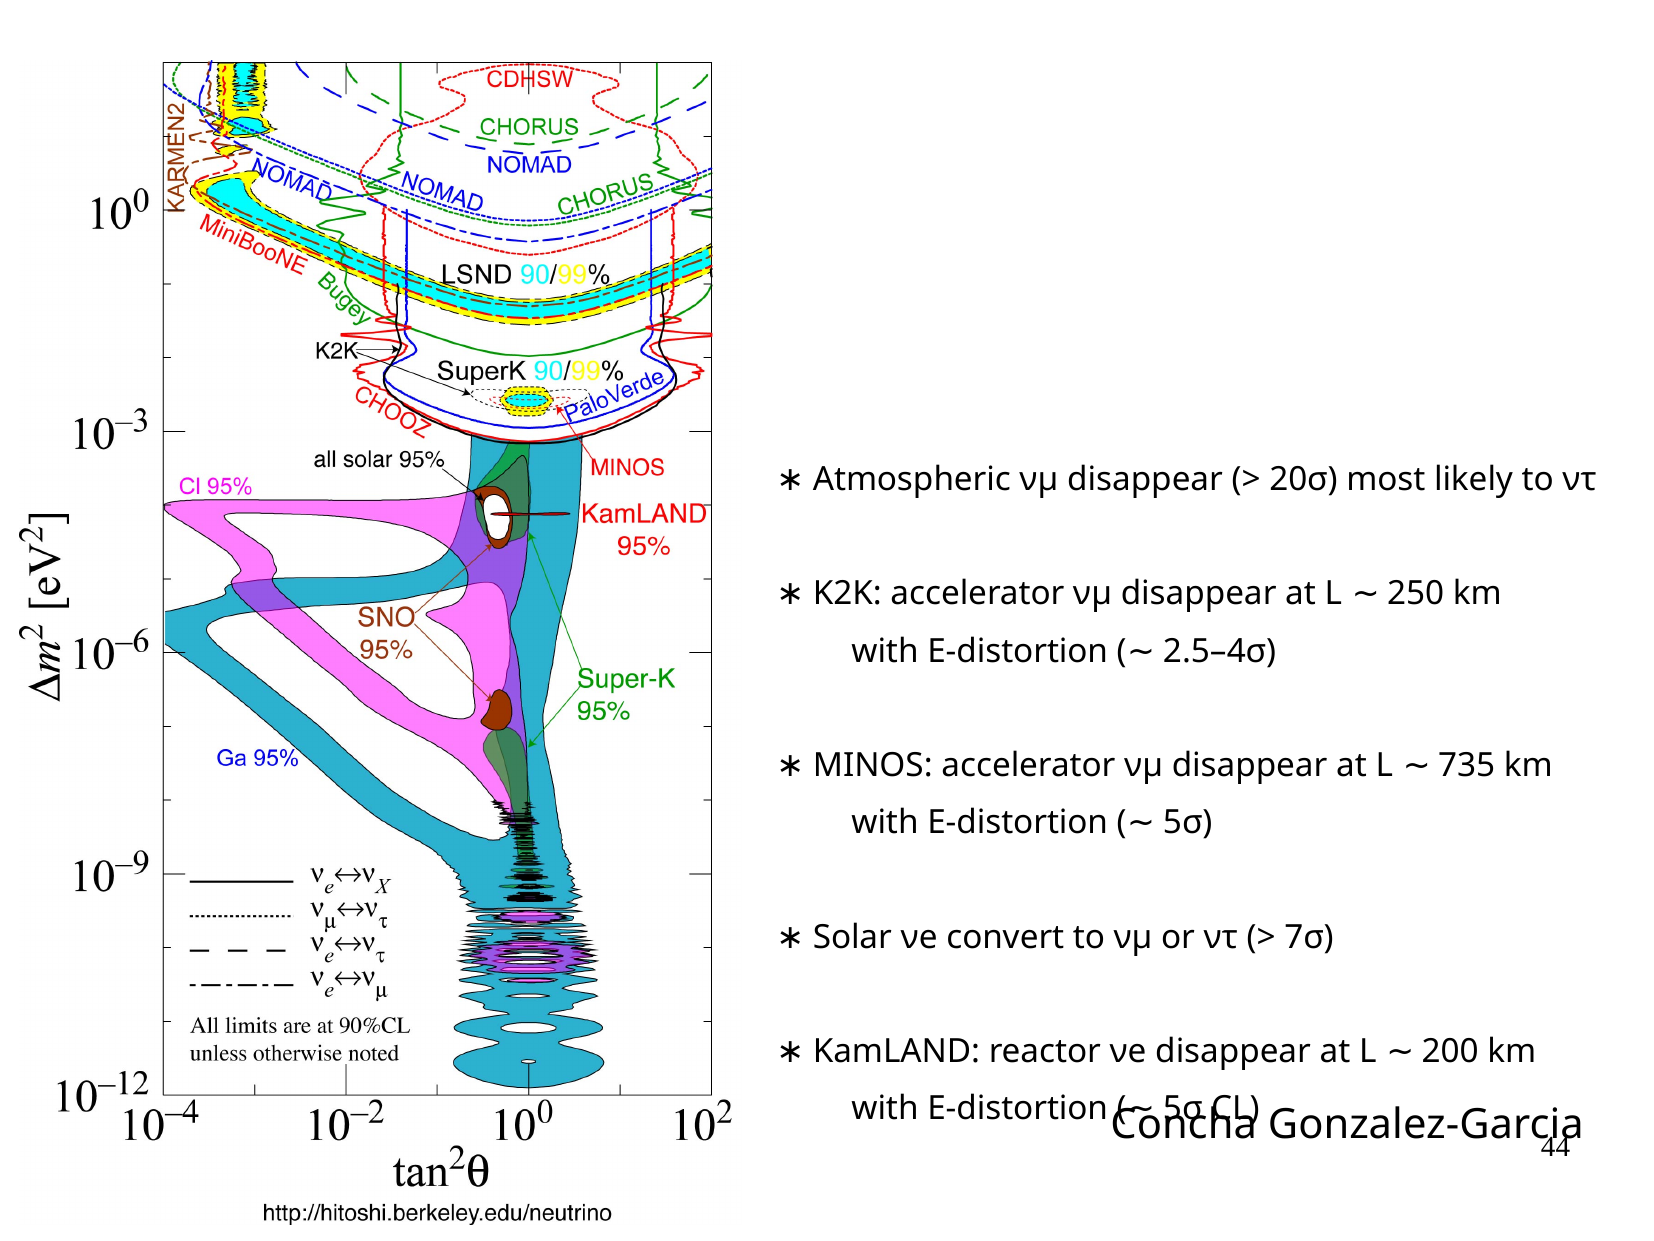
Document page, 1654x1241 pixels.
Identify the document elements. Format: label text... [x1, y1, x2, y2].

picture [19, 60, 742, 1225]
text_box Concha Gonzalez-Garcia [1095, 1085, 1622, 1151]
text_box ∗ Atmospheric νμ disappear (> 20σ) most likely to ντ ∗ K2K: accelerator νμ disappear at L ∼ 250 km with E-distortion (∼ 2.5–4σ) ∗ MINOS: accelerator νμ disappear at L ∼ 735 km with E-distortion (∼ 5σ) ∗ Solar νe convert to νμ or ντ (> 7σ) ∗ KamLAND: reactor νe disappear at L ∼ 200 km with E-distortion (∼ 5σ CL) [761, 447, 1619, 1126]
